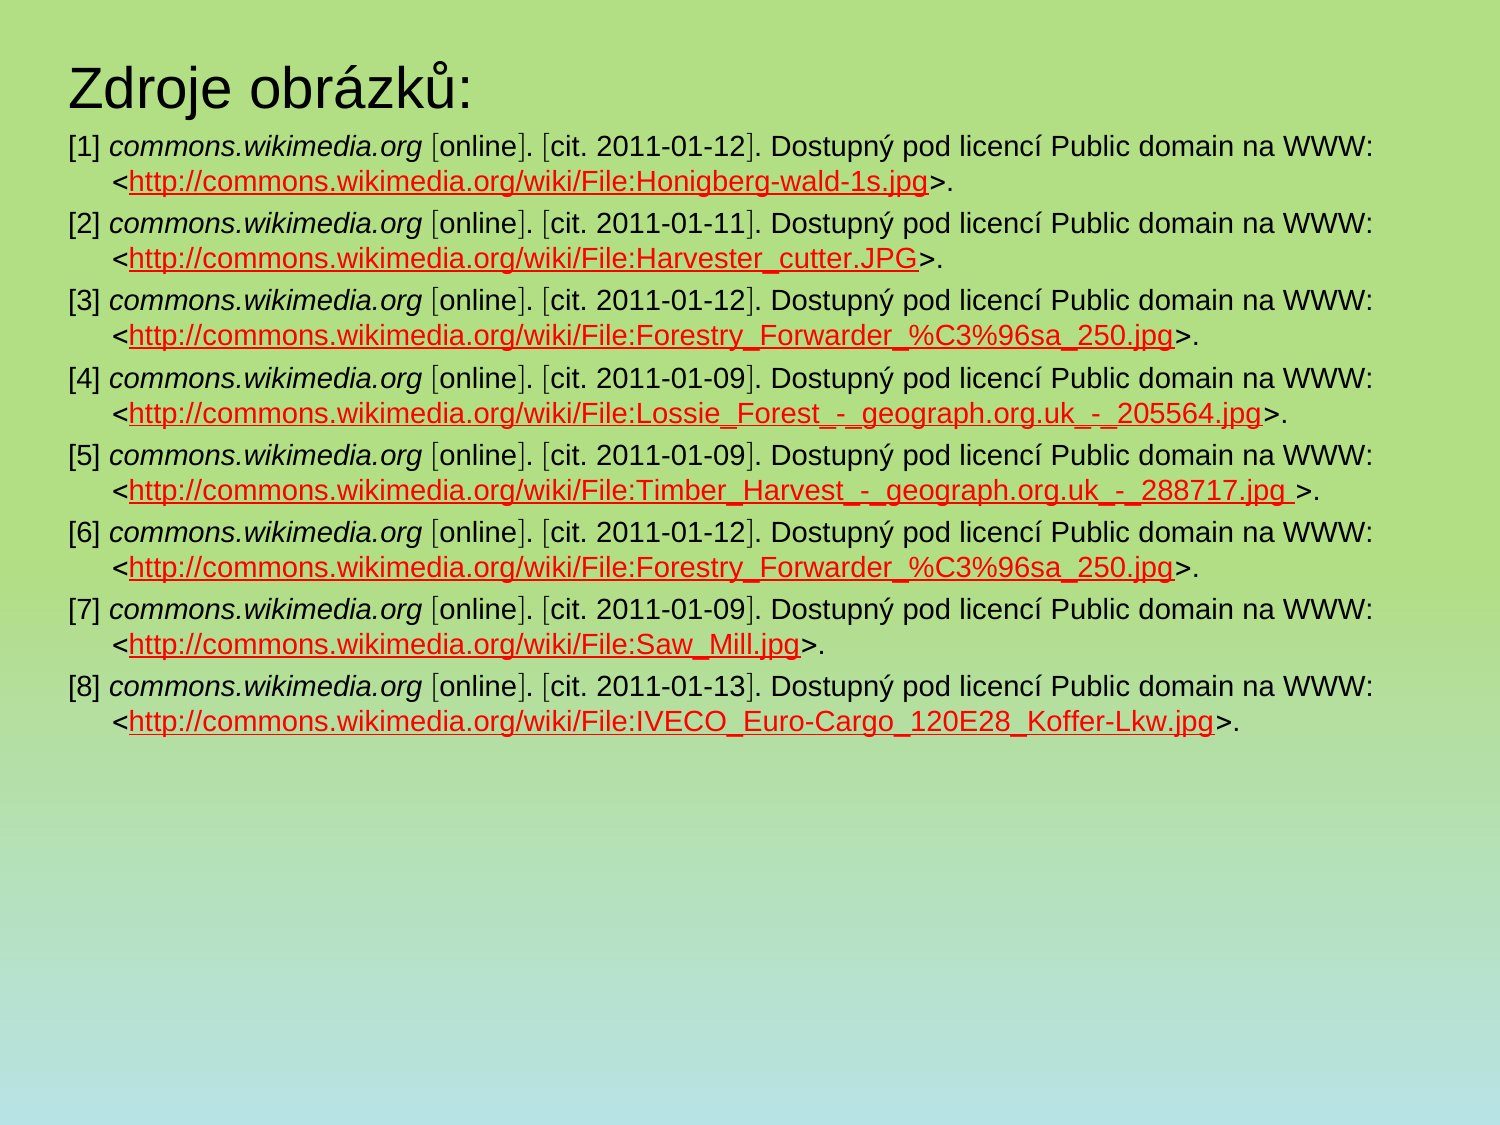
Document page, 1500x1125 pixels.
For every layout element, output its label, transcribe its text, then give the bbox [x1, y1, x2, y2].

list Zdroje obrázků: [1] commons.wikimedia.org online. cit. 2011-01-12. Dostupný pod licencí Public domain na WWW: http://commons.wikimedia.org/wiki/File:Honigberg-wald-1s.jpg. [2] commons.wikimedia.org online. cit. 2011-01-11. Dostupný pod licencí Public domain na WWW: http://commons.wikimedia.org/wiki/File:Harvester_cutter.JPG. [3] commons.wikimedia.org online. cit. 2011-01-12. Dostupný pod licencí Public domain na WWW: http://commons.wikimedia.org/wiki/File:Forestry_Forwarder_%C3%96sa_250.jpg. [4] commons.wikimedia.org online. cit. 2011-01-09. Dostupný pod licencí Public domain na WWW: http://commons.wikimedia.org/wiki/File:Lossie_Forest_-_geograph.org.uk_-_205564.jpg. [5] commons.wikimedia.org online. cit. 2011-01-09. Dostupný pod licencí Public domain na WWW: http://commons.wikimedia.org/wiki/File:Timber_Harvest_-_geograph.org.uk_-_288717.jpg . [6] commons.wikimedia.org online. cit. 2011-01-12. Dostupný pod licencí Public domain na WWW: http://commons.wikimedia.org/wiki/File:Forestry_Forwarder_%C3%96sa_250.jpg. [7] commons.wikimedia.org online. cit. 2011-01-09. Dostupný pod licencí Public domain na WWW: http://commons.wikimedia.org/wiki/File:Saw_Mill.jpg. [8] commons.wikimedia.org online. cit. 2011-01-13. Dostupný pod licencí Public domain na WWW: http://commons.wikimedia.org/wiki/File:IVECO_Euro-Cargo_120E28_Koffer-Lkw.jpg. [53, 42, 1459, 1125]
picture [0, 0, 1500, 1125]
